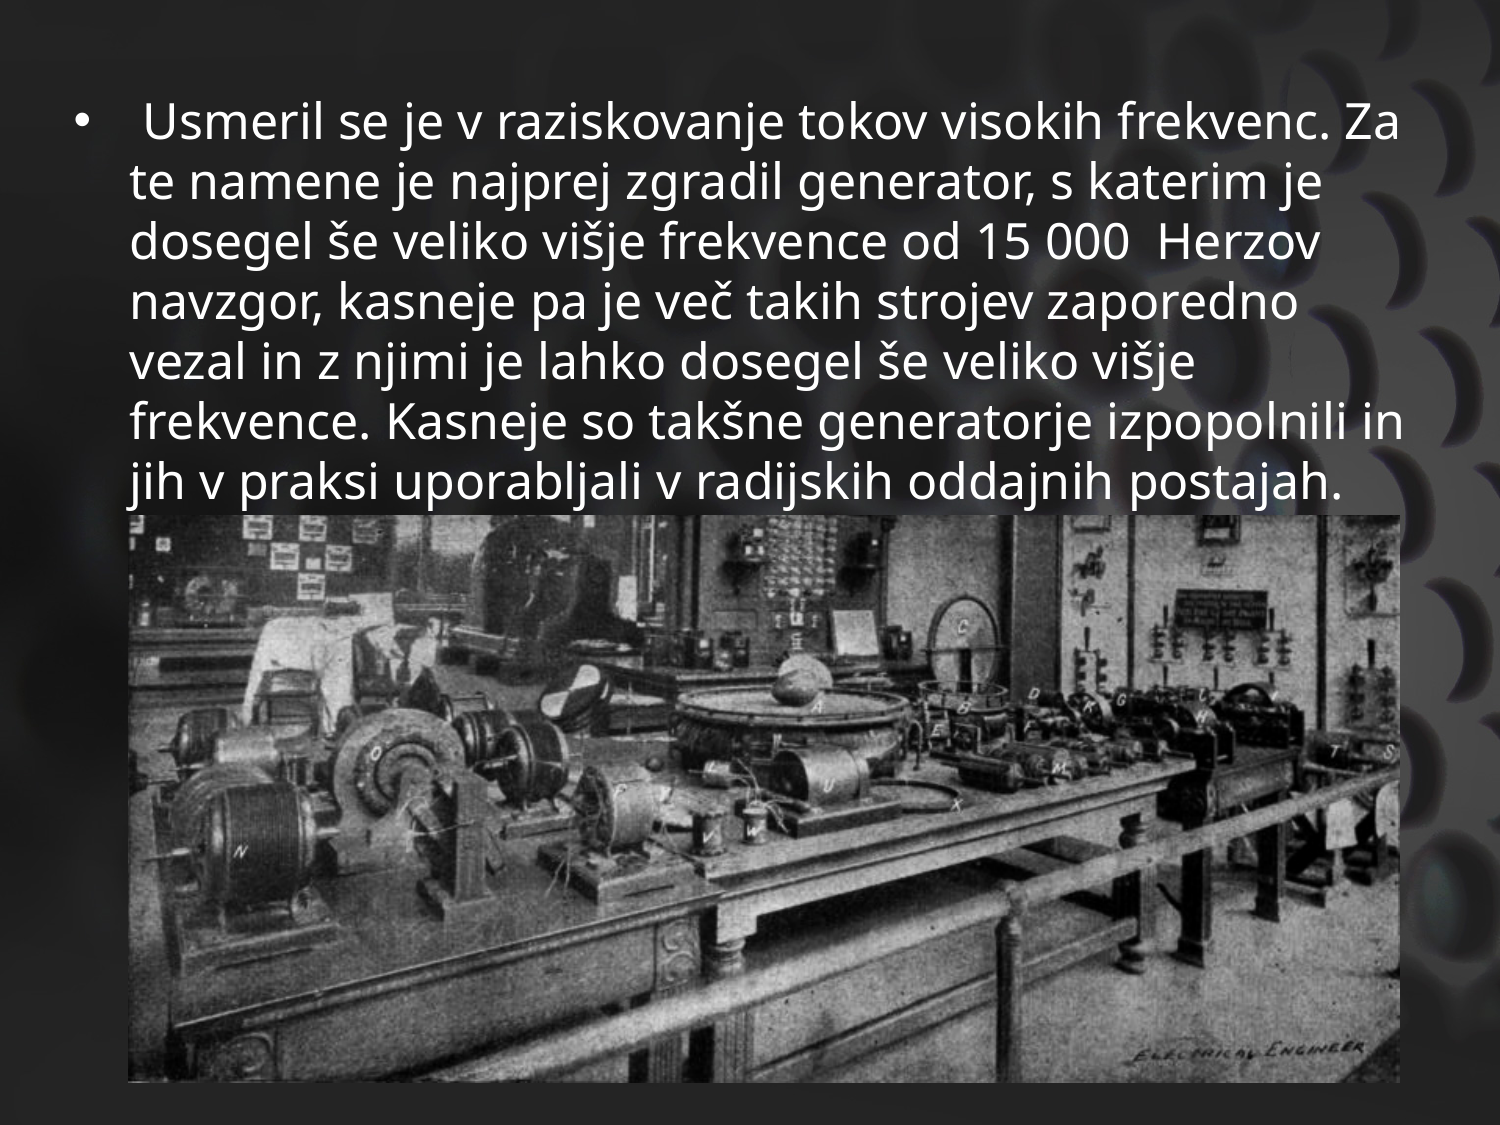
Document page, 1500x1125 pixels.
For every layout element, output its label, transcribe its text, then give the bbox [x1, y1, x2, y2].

list Usmeril se je v raziskovanje tokov visokih frekvenc. Za te namene je najprej zgradil generator, s katerim je dosegel še veliko višje frekvence od 15 000 Herzov navzgor, kasneje pa je več takih strojev zaporedno vezal in z njimi je lahko dosegel še veliko višje frekvence. Kasneje so takšne generatorje izpopolnili in jih v praksi uporabljali v radijskih oddajnih postajah. [58, 82, 1425, 1005]
picture [0, 0, 1500, 1125]
